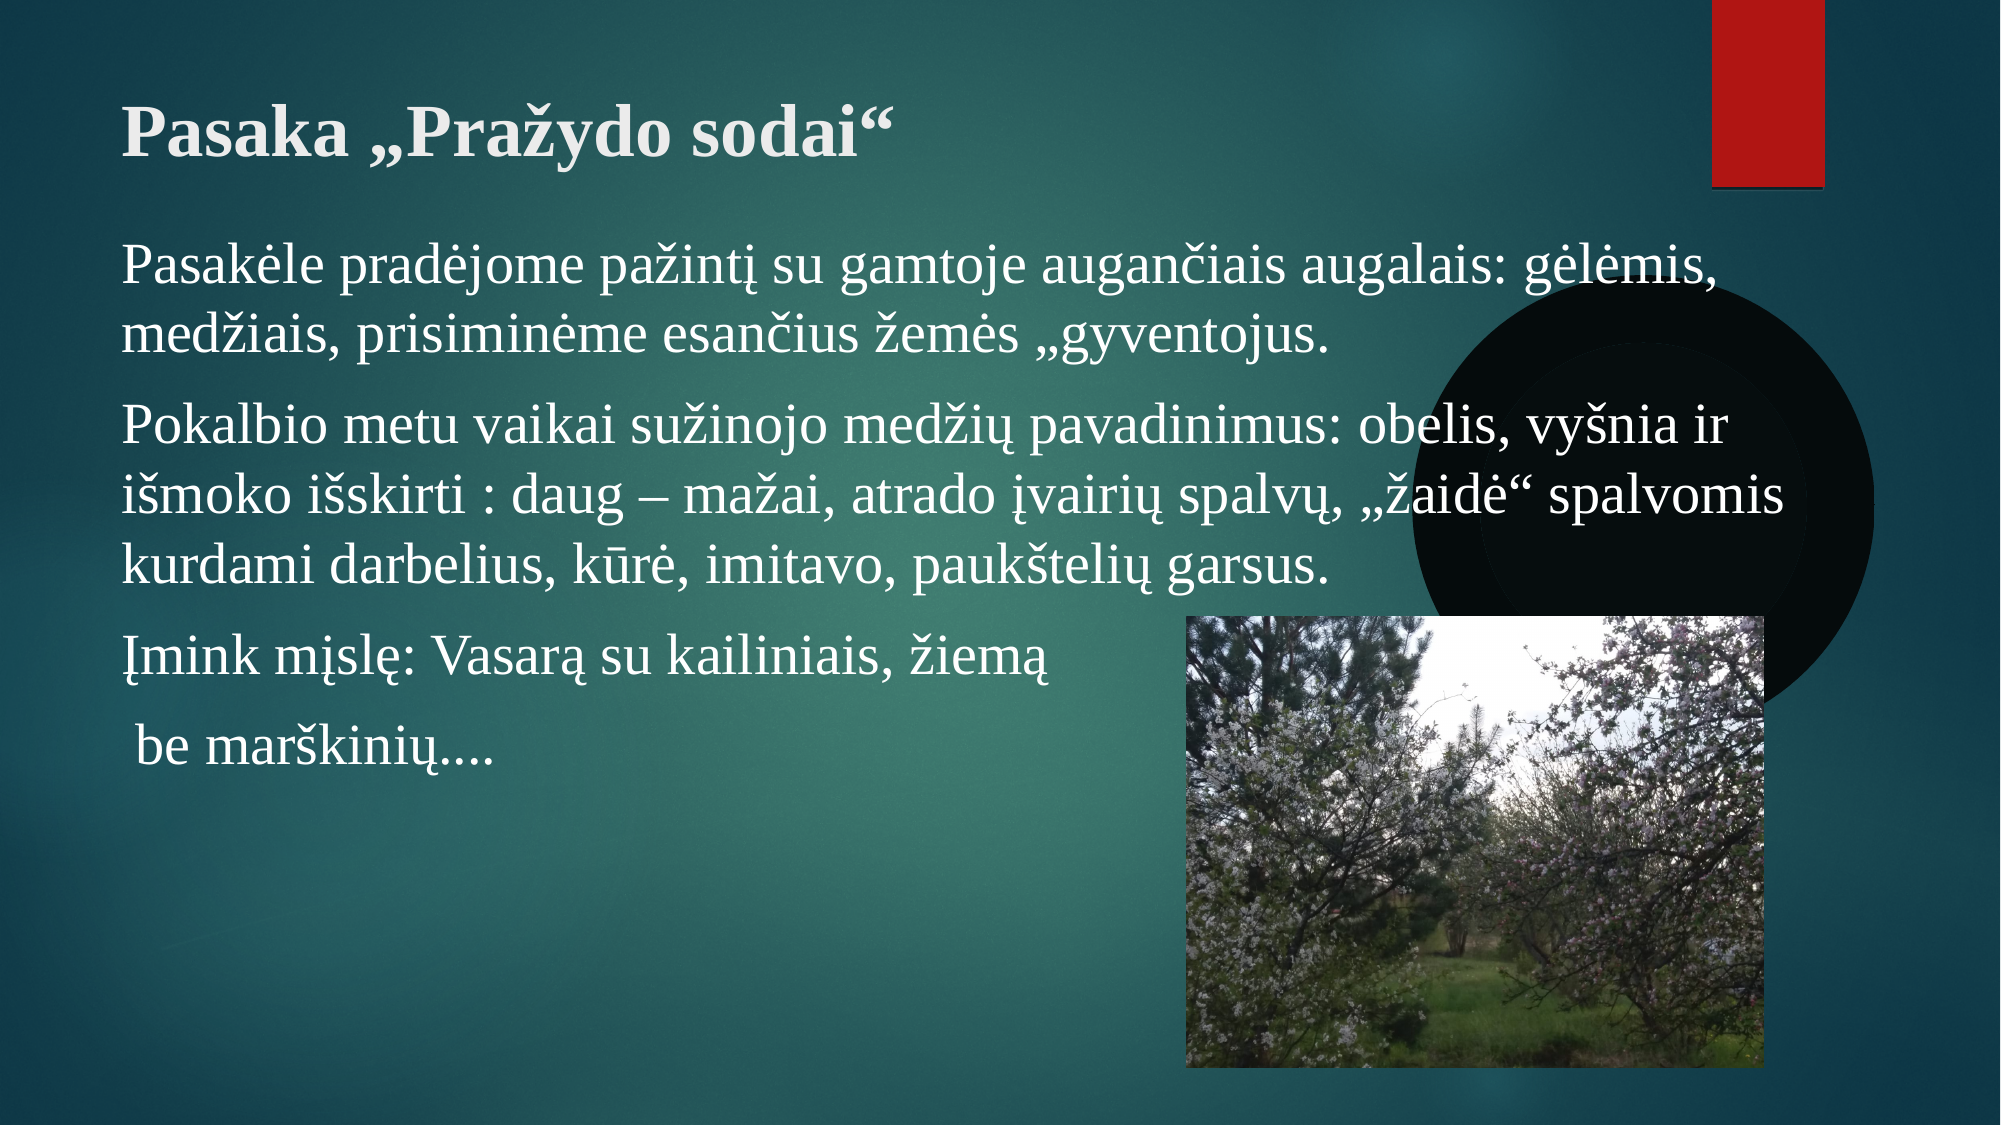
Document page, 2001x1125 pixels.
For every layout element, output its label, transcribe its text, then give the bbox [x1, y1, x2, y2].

title Pasaka „Pražydo sodai“ [106, 74, 1649, 217]
list Pasakėle pradėjome pažintį su gamtoje augančiais augalais: gėlėmis, medžiais, prisiminėme esančius žemės „gyventojus. Pokalbio metu vaikai sužinojo medžių pavadinimus: obelis, vyšnia ir išmoko išskirti : daug – mažai, atrado įvairių spalvų, „žaidė“ spalvomis kurdami darbelius, kūrė, imitavo, paukštelių garsus. Įmink mįslę: Vasarą su kailiniais, žiemą be marškinių.... [106, 217, 1817, 1085]
picture [1186, 616, 1764, 1068]
